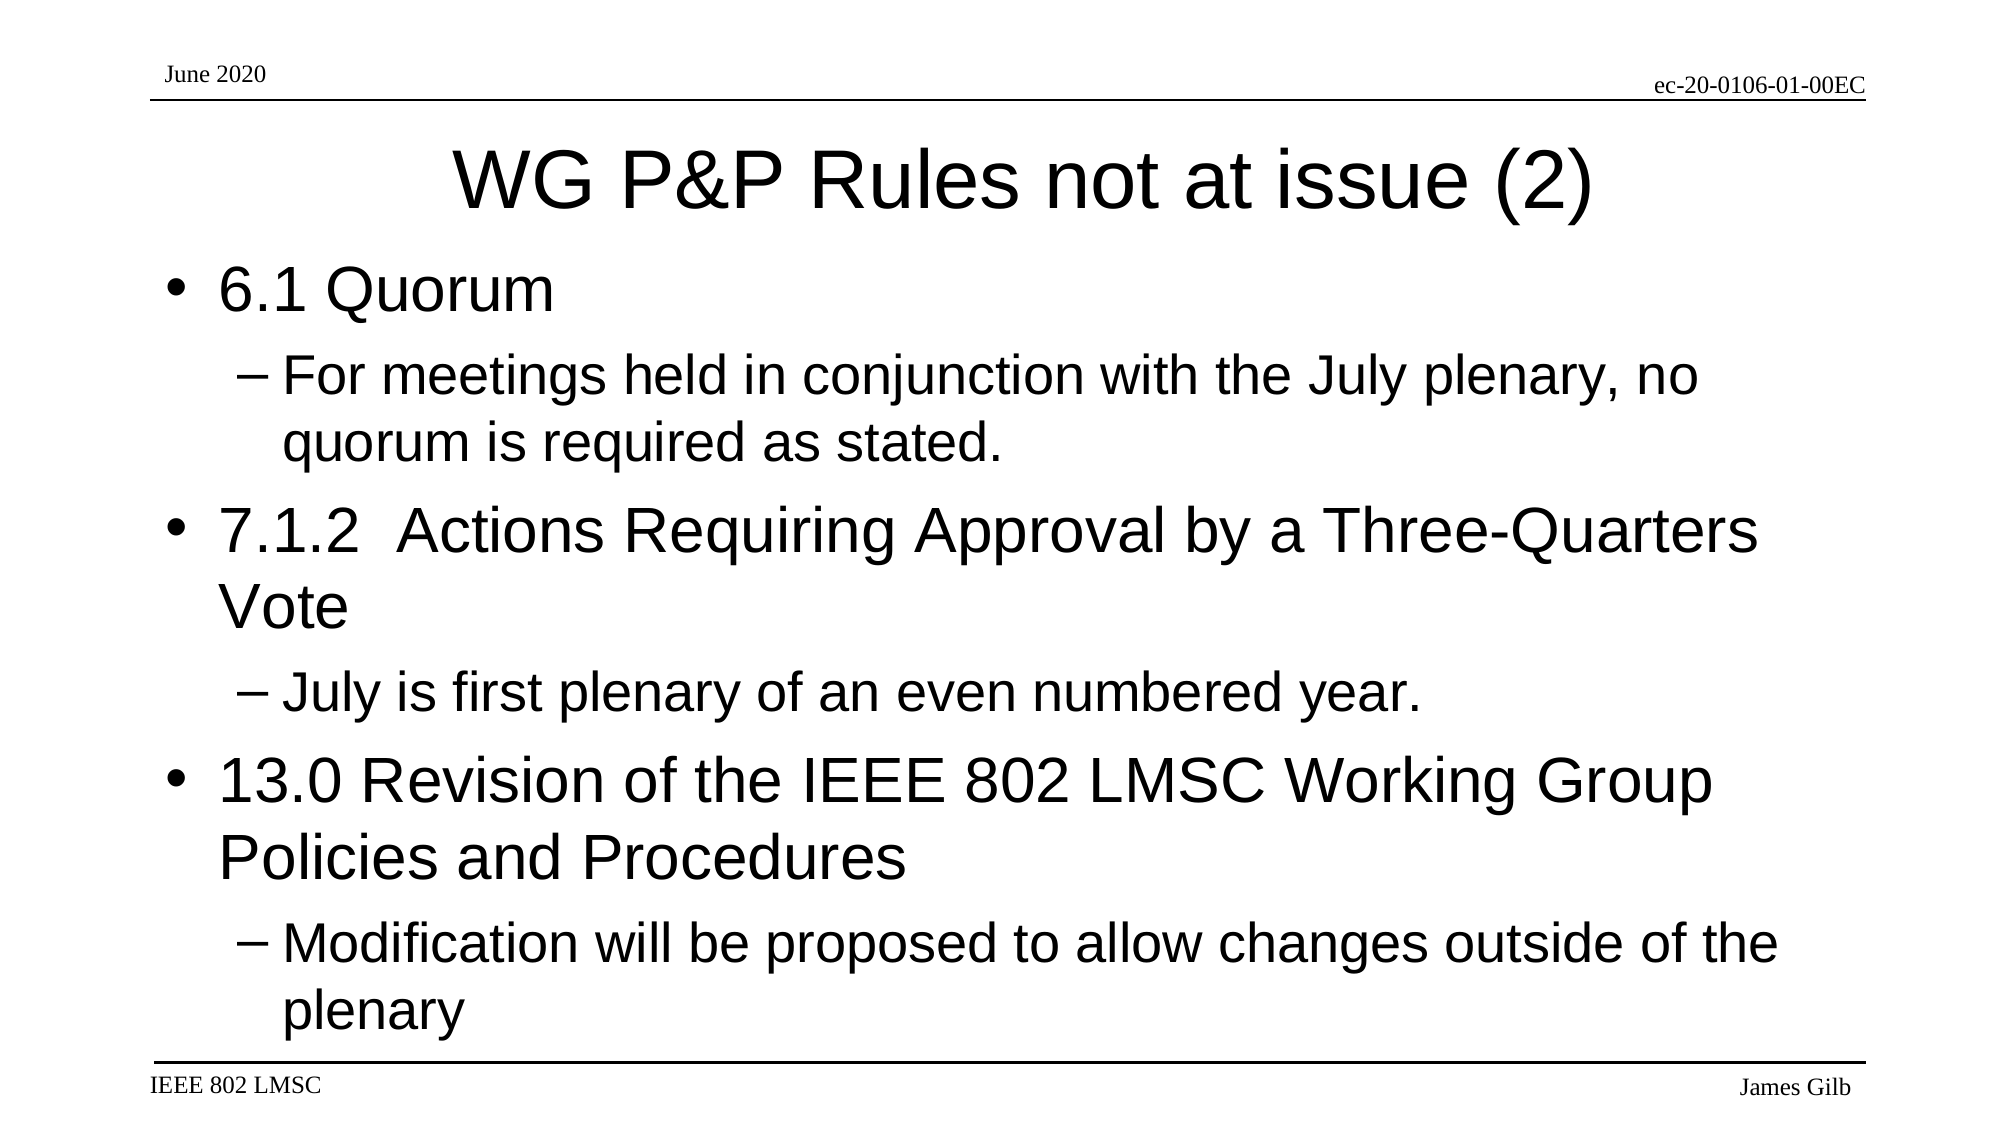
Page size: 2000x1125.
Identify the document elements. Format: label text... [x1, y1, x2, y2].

title WG P&P Rules not at issue (2) [149, 112, 1900, 238]
list 6.1 Quorum For meetings held in conjunction with the July plenary, no quorum is required as stated. 7.1.2 Actions Requiring Approval by a Three-Quarters Vote July is first plenary of an even numbered year. 13.0 Revision of the IEEE 802 LMSC Working Group Policies and Procedures Modification will be proposed to allow changes outside of the plenary [149, 239, 1900, 1051]
